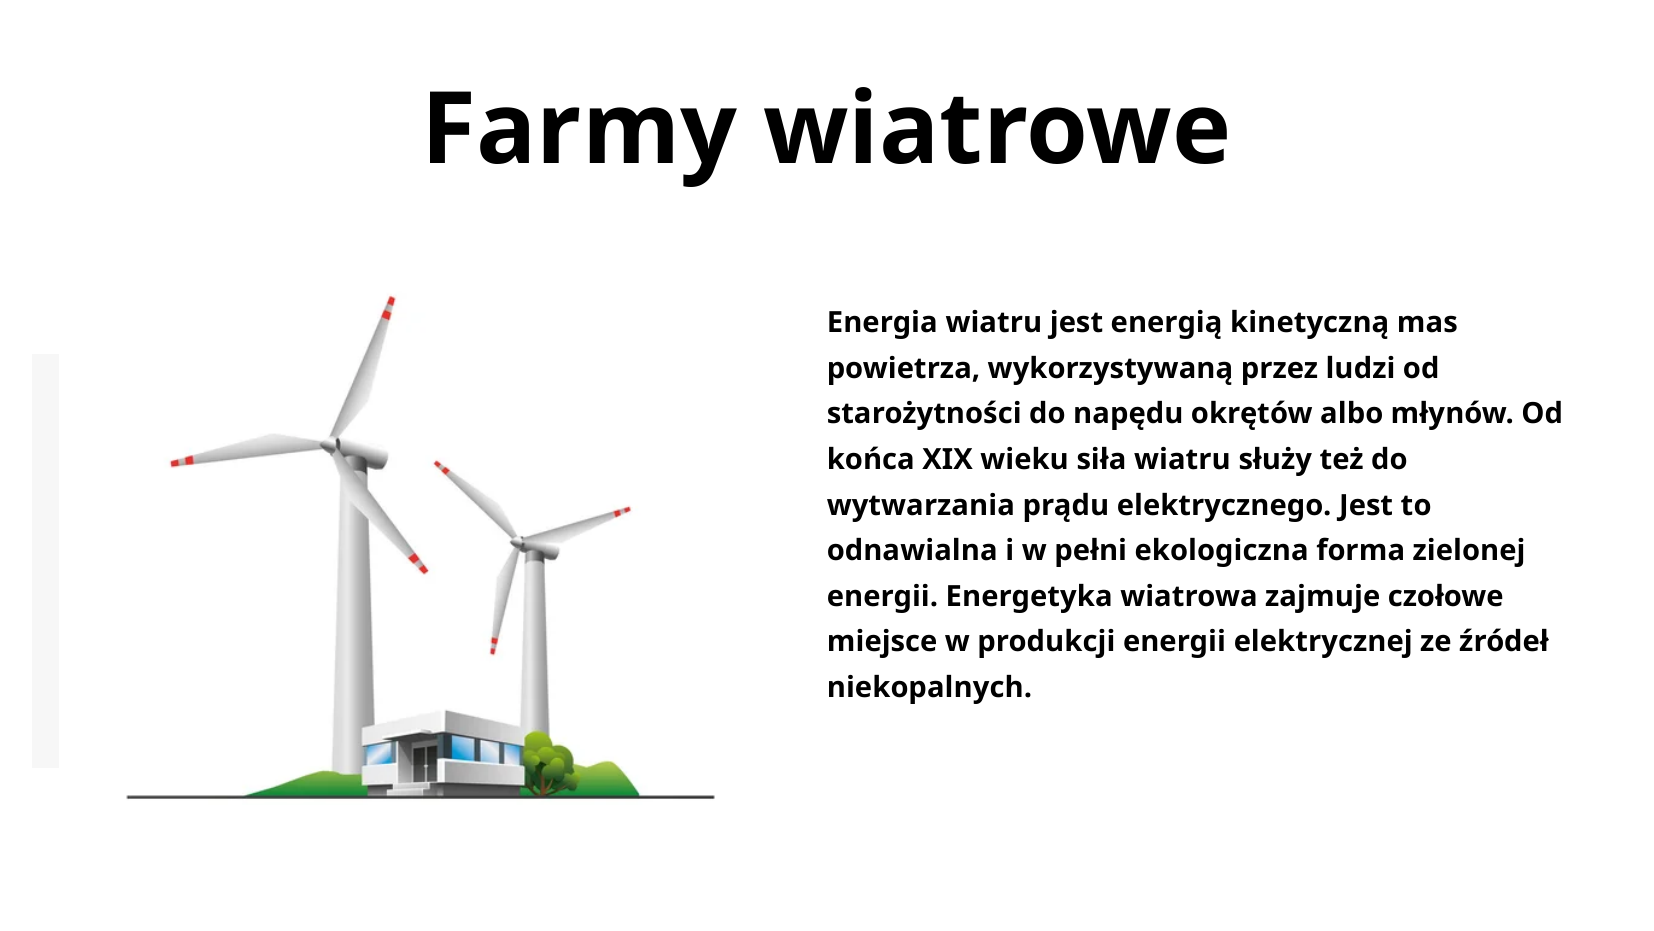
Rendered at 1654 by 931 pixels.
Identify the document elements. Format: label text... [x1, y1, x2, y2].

picture [32, 236, 768, 806]
list Energia wiatru jest energią kinetyczną mas powietrza, wykorzystywaną przez ludzi od starożytności do napędu okrętów albo młynów. Od końca XIX wieku siła wiatru służy też do wytwarzania prądu elektrycznego. Jest to odnawialna i w pełni ekologiczna forma zielonej energii. Energetyka wiatrowa zajmuje czołowe miejsce w produkcji energii elektrycznej ze źródeł niekopalnych. [826, 295, 1571, 835]
title Farmy wiatrowe [82, 13, 1571, 216]
